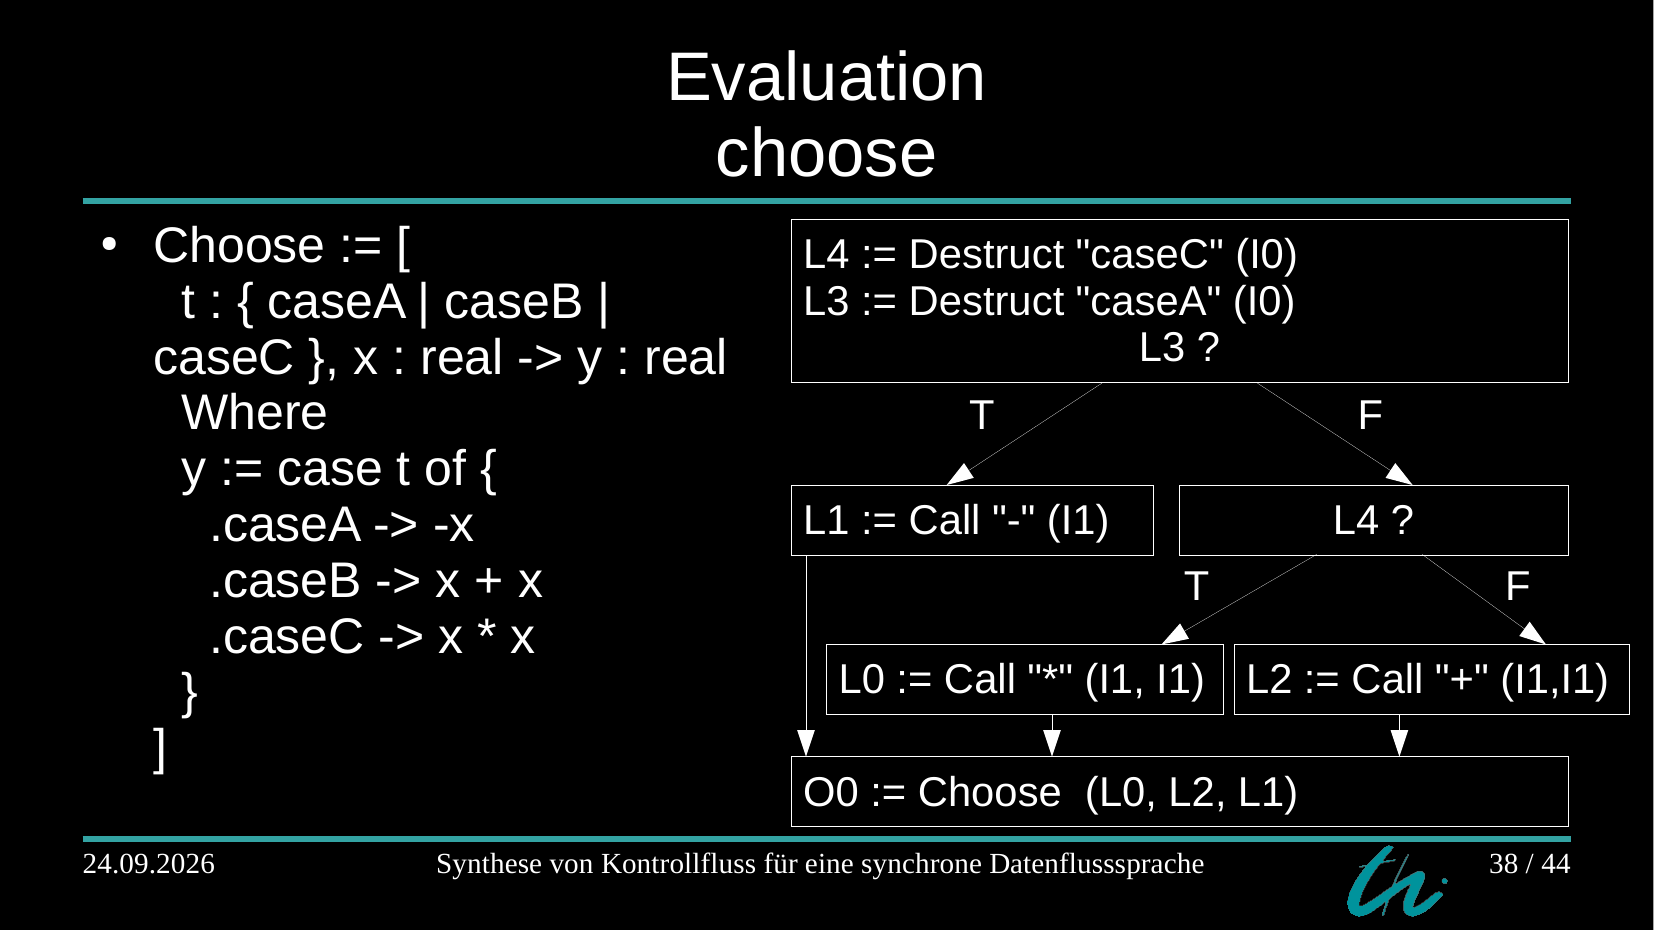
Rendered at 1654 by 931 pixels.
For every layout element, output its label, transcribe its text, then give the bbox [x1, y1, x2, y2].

text_box F [1490, 555, 1550, 617]
title Evaluation choose [82, 37, 1571, 193]
text_box L2 := Call "+" (I1,I1) [1234, 644, 1630, 715]
text_box L1 := Call "-" (I1) [791, 485, 1154, 556]
text_box L0 := Call "*" (I1, I1) [826, 644, 1224, 715]
text_box T [954, 384, 1027, 446]
picture [1347, 845, 1448, 917]
text_box L4 := Destruct "caseC" (I0) L3 := Destruct "caseA" (I0) L3 ? [791, 219, 1569, 383]
text_box F [1342, 384, 1416, 446]
text_box L4 ? [1179, 485, 1569, 556]
text_box O0 := Choose (L0, L2, L1) [791, 756, 1569, 827]
list Choose := [ t : { caseA | caseB | caseC }, x : real -> y : real Where y := case t of { .caseA -> -x .caseB -> x + x .caseC -> x * x } ] [82, 217, 809, 815]
text_box T [1169, 555, 1242, 617]
